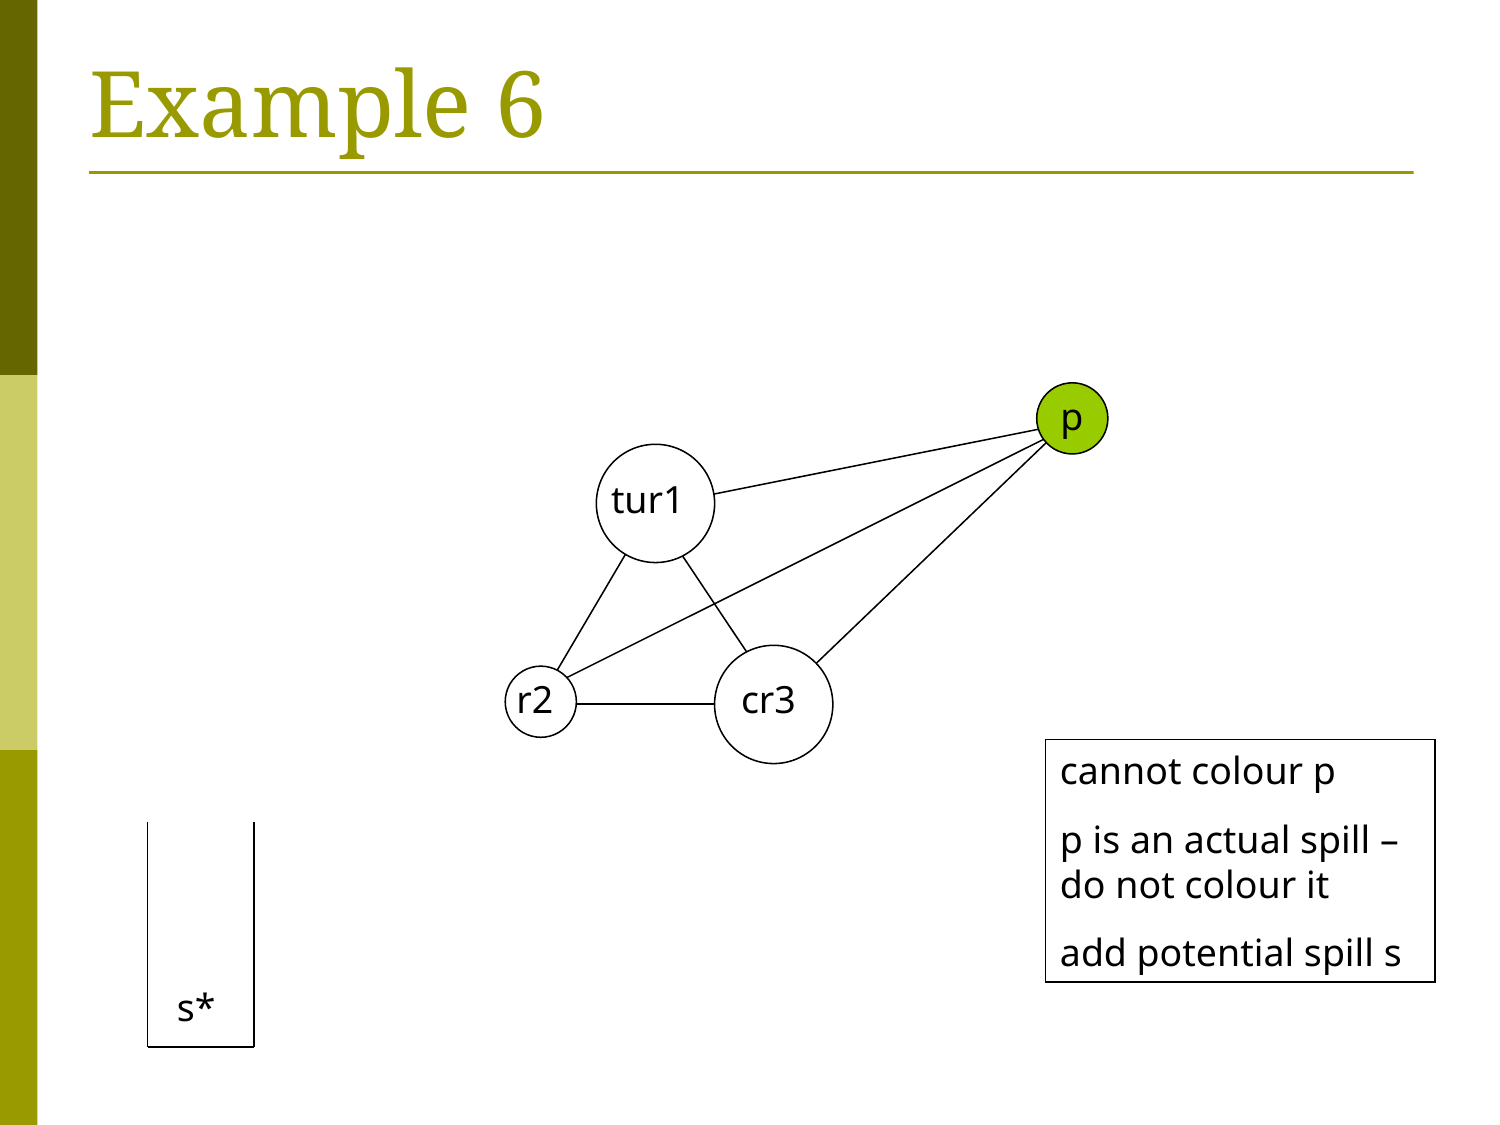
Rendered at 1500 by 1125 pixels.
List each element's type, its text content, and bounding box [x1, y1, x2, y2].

text_box [1049, 446, 1095, 454]
text_box [608, 444, 703, 467]
text_box [1099, 395, 1108, 442]
text_box tur1 [596, 467, 739, 529]
text_box [727, 645, 821, 668]
text_box cannot colour p p is an actual spill – do not colour it add potential spill s [1045, 739, 1435, 982]
text_box [1036, 395, 1045, 442]
text_box s* [162, 976, 231, 1037]
text_box [602, 529, 709, 563]
text_box [519, 730, 563, 738]
text_box r2 [501, 668, 584, 730]
text_box p [1045, 385, 1099, 446]
text_box cr3 [726, 668, 833, 730]
text_box [714, 669, 828, 764]
title Example 6 [75, 45, 1426, 173]
